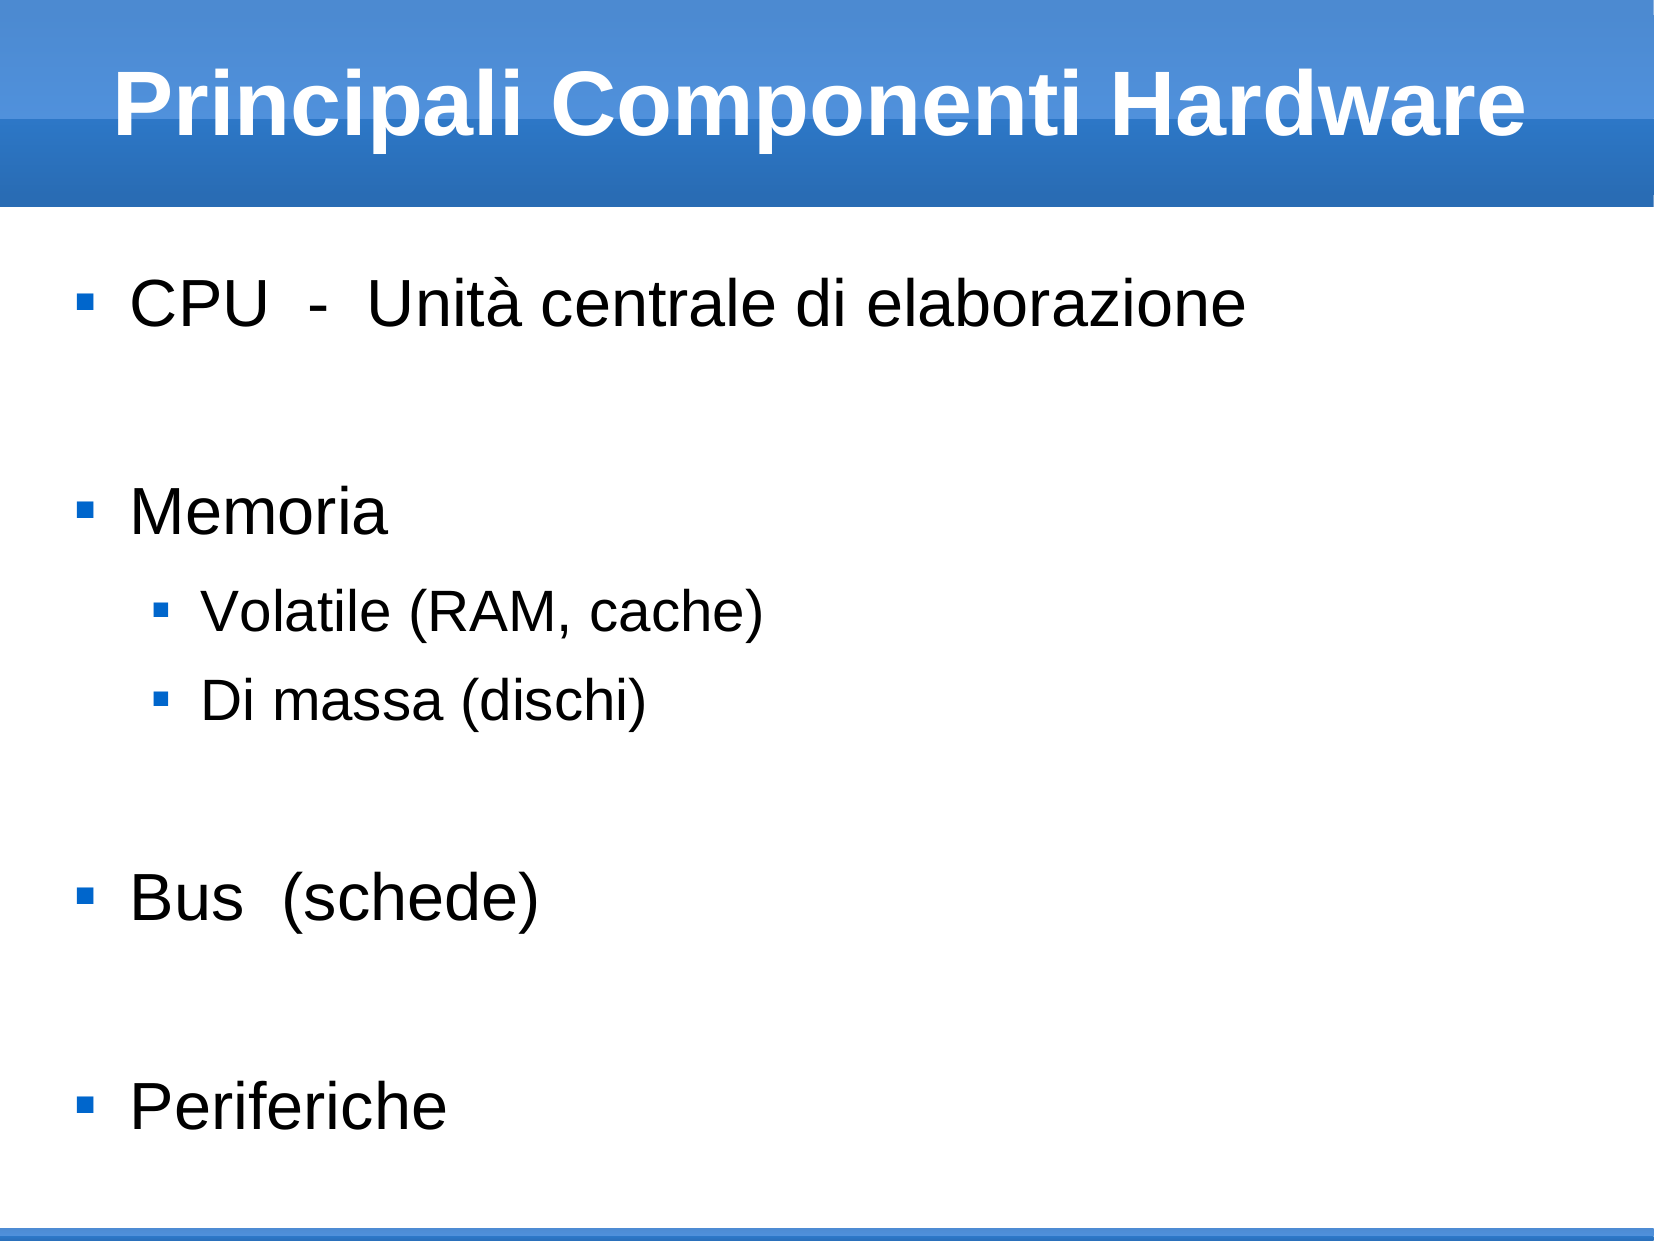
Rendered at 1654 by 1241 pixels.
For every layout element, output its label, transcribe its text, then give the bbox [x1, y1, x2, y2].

list CPU - Unità centrale di elaborazione Memoria Volatile (RAM, cache) Di massa (dischi) Bus (schede) Periferiche [59, 265, 1595, 1211]
title Principali Componenti Hardware [76, 0, 1565, 208]
